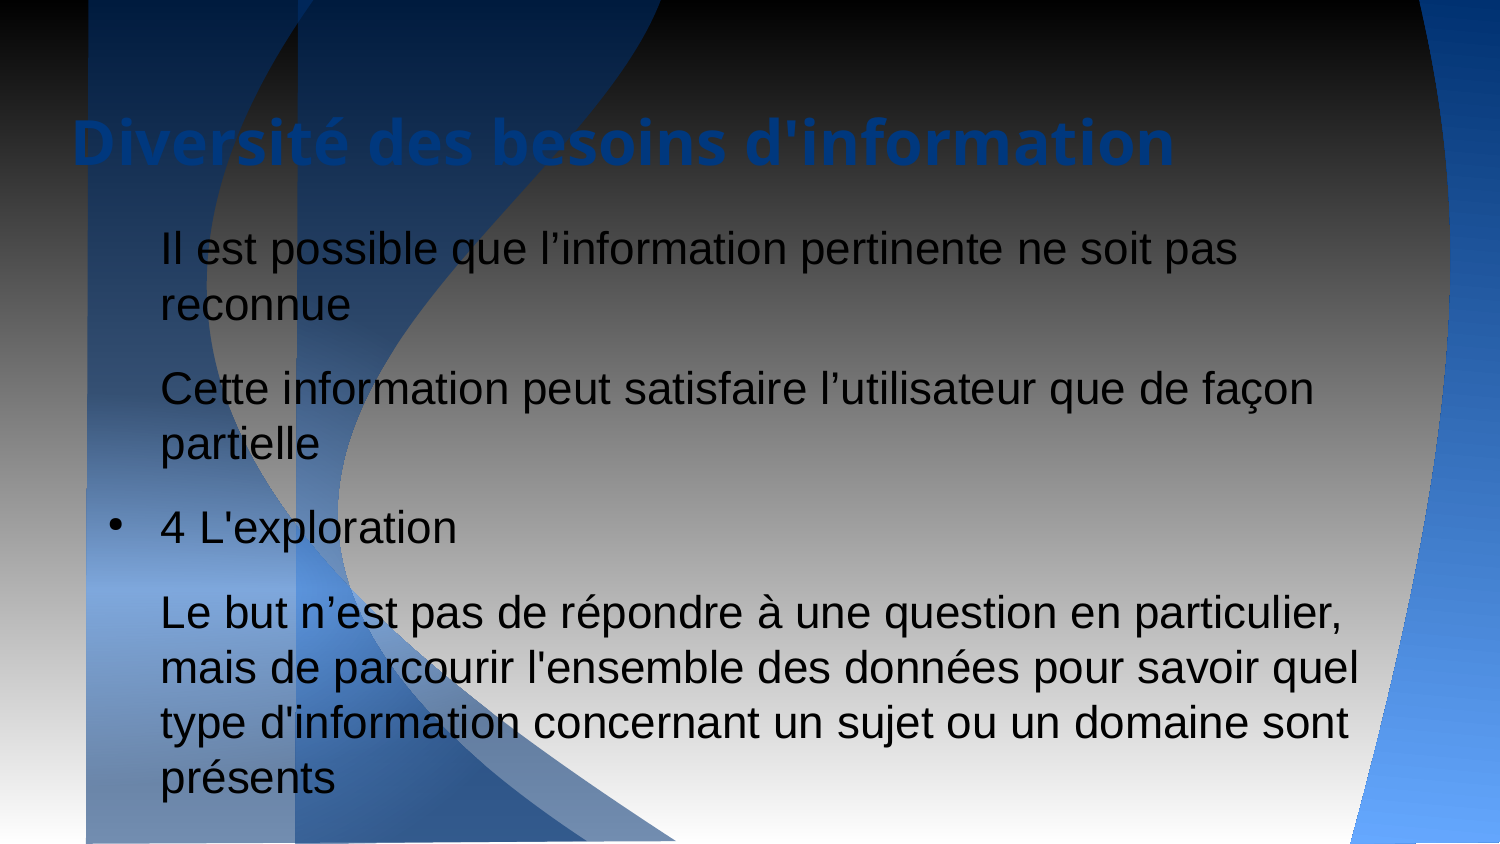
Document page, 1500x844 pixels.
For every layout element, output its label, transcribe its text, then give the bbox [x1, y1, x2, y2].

title Diversité des besoins d'information [14, 29, 1482, 193]
list Il est possible que l’information pertinente ne soit pas reconnue Cette information peut satisfaire l’utilisateur que de façon partielle 4 L'exploration Le but n’est pas de répondre à une question en particulier, mais de parcourir l'ensemble des données pour savoir quel type d'information concernant un sujet ou un domaine sont présents [75, 204, 1425, 800]
